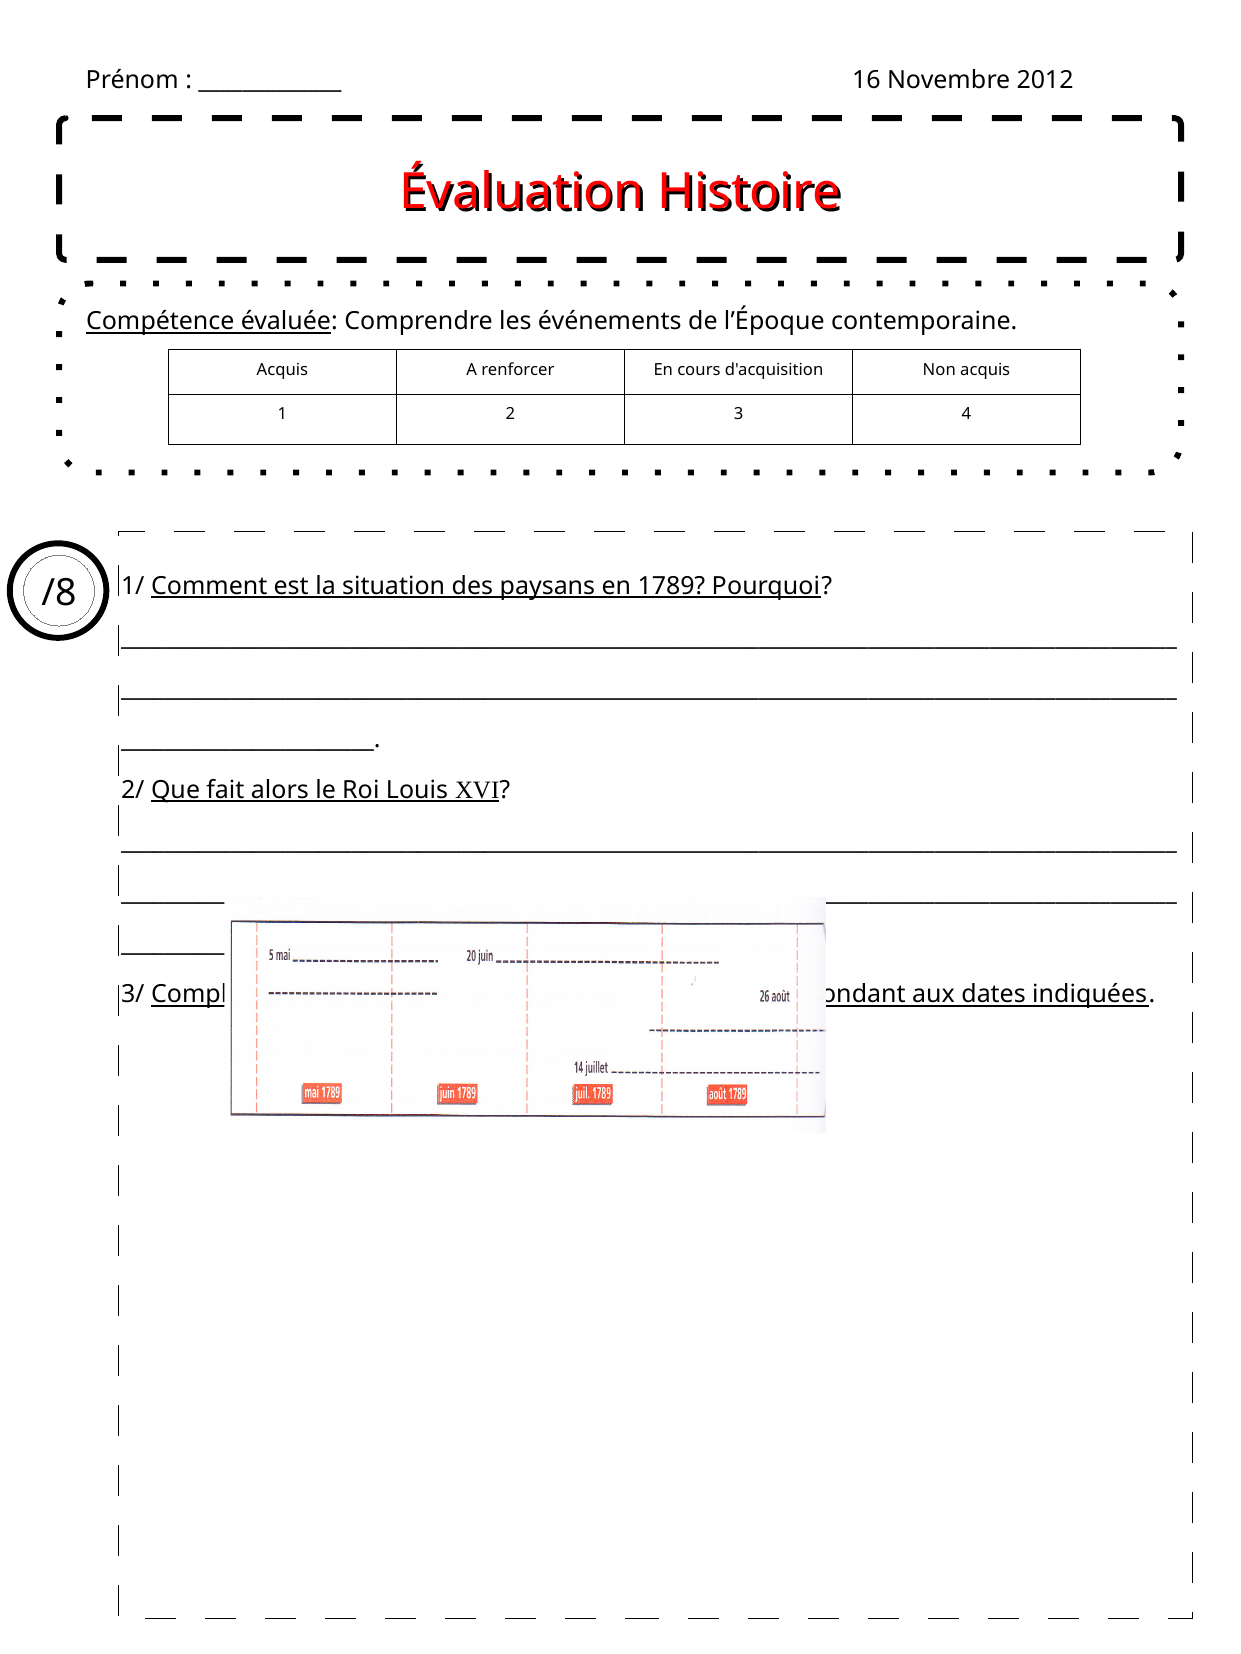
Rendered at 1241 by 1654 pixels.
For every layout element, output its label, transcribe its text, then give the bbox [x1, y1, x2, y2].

text_box Prénom : _____________ 16 Novembre 2012 [70, 47, 1170, 105]
text_box 1/ Comment est la situation des paysans en 1789? Pourquoi? _______________________________________________________________________________________________________________________________________________________________________________________________________________________. 2/ Que fait alors le Roi Louis XVI? _______________________________________________________________________________________________________________________________________________________________________________________________________________________. 3/ Complète la frise ci-dessous avec les événements correspondant aux dates indiquées. [106, 543, 1193, 1134]
table_header Acquis [169, 350, 396, 394]
table_header Non acquis [853, 350, 1080, 394]
picture [224, 897, 826, 1133]
table_cell 4 [853, 395, 1080, 444]
text_box Évaluation Histoire [59, 118, 1182, 260]
text_box /8 [23, 555, 95, 627]
table_cell 2 [397, 395, 624, 444]
table_cell 1 [169, 395, 396, 444]
table_header A renforcer [397, 350, 624, 394]
table_cell 3 [625, 395, 852, 444]
table_header En cours d'acquisition [625, 350, 852, 394]
text_box Compétence évaluée: Comprendre les événements de l’Époque contemporaine. [59, 283, 1182, 473]
